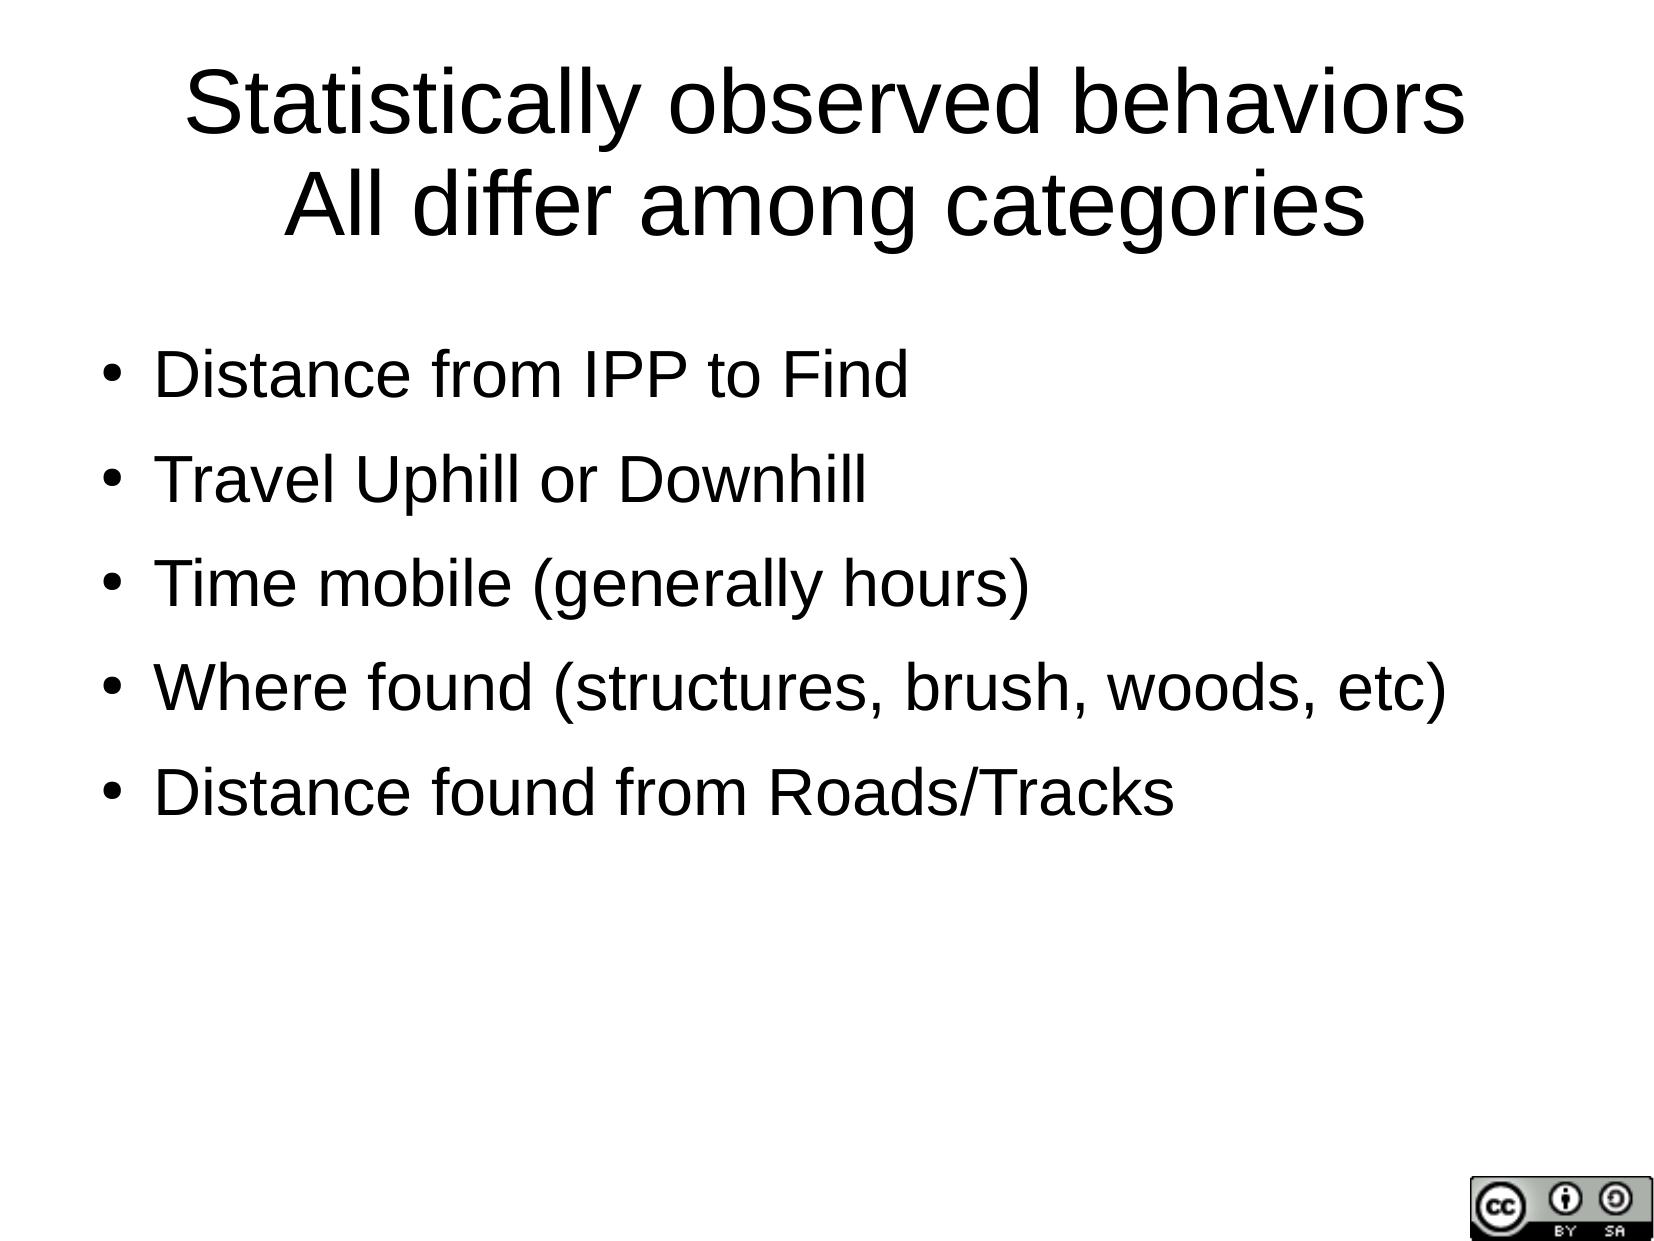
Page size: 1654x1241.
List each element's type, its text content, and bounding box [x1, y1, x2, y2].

picture [1470, 1176, 1654, 1241]
title Statistically observed behaviors All differ among categories [82, 49, 1571, 257]
list Distance from IPP to Find Travel Uphill or Downhill Time mobile (generally hours) Where found (structures, brush, woods, etc) Distance found from Roads/Tracks [82, 337, 1571, 1057]
